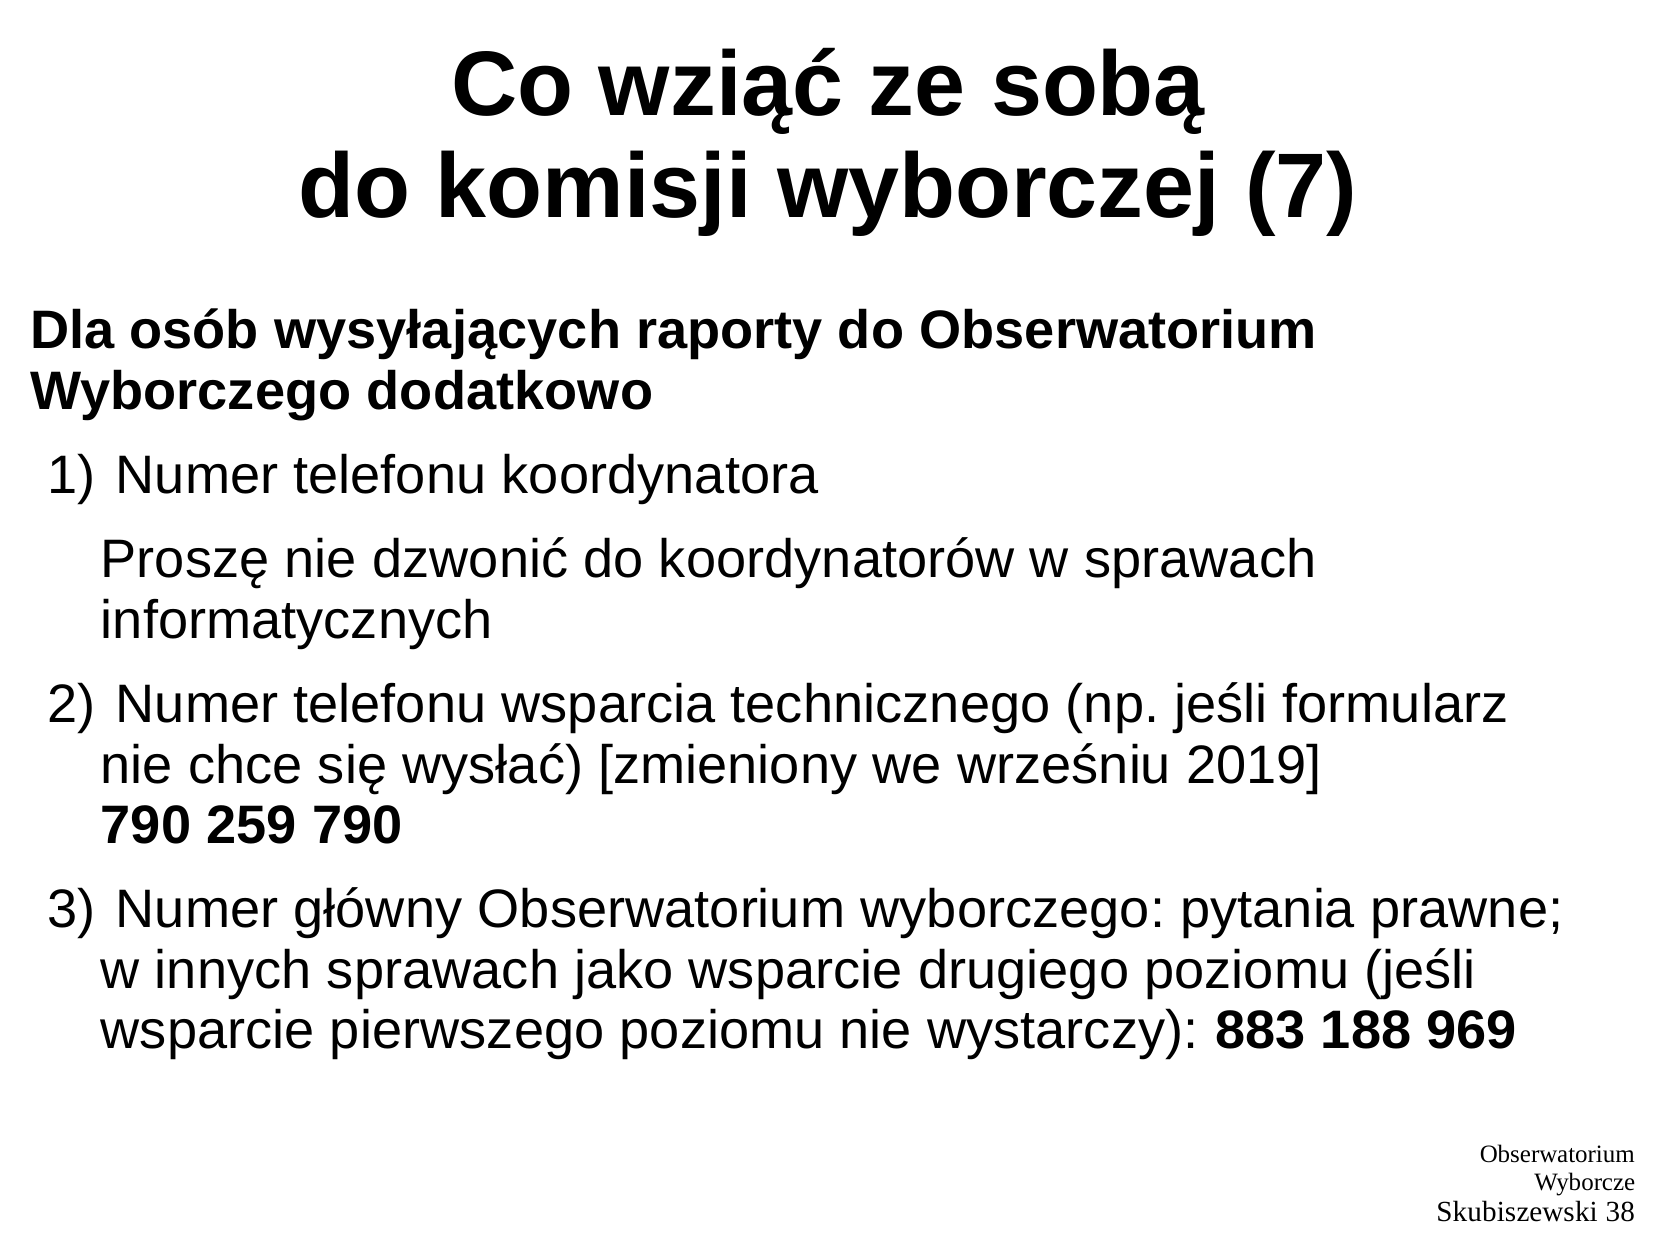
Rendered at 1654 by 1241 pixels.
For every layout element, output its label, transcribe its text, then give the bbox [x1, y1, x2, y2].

list Dla osób wysyłających raporty do Obserwatorium Wyborczego dodatkowo Numer telefonu koordynatora Proszę nie dzwonić do koordynatorów w sprawach informatycznych Numer telefonu wsparcia technicznego (np. jeśli formularz nie chce się wysłać) [zmieniony we wrześniu 2019] 790 259 790 Numer główny Obserwatorium wyborczego: pytania prawne; w innych sprawach jako wsparcie drugiego poziomu (jeśli wsparcie pierwszego poziomu nie wystarczy): 883 188 969 [30, 300, 1583, 1241]
title Co wziąć ze sobą do komisji wyborczej (7) [84, 32, 1573, 238]
